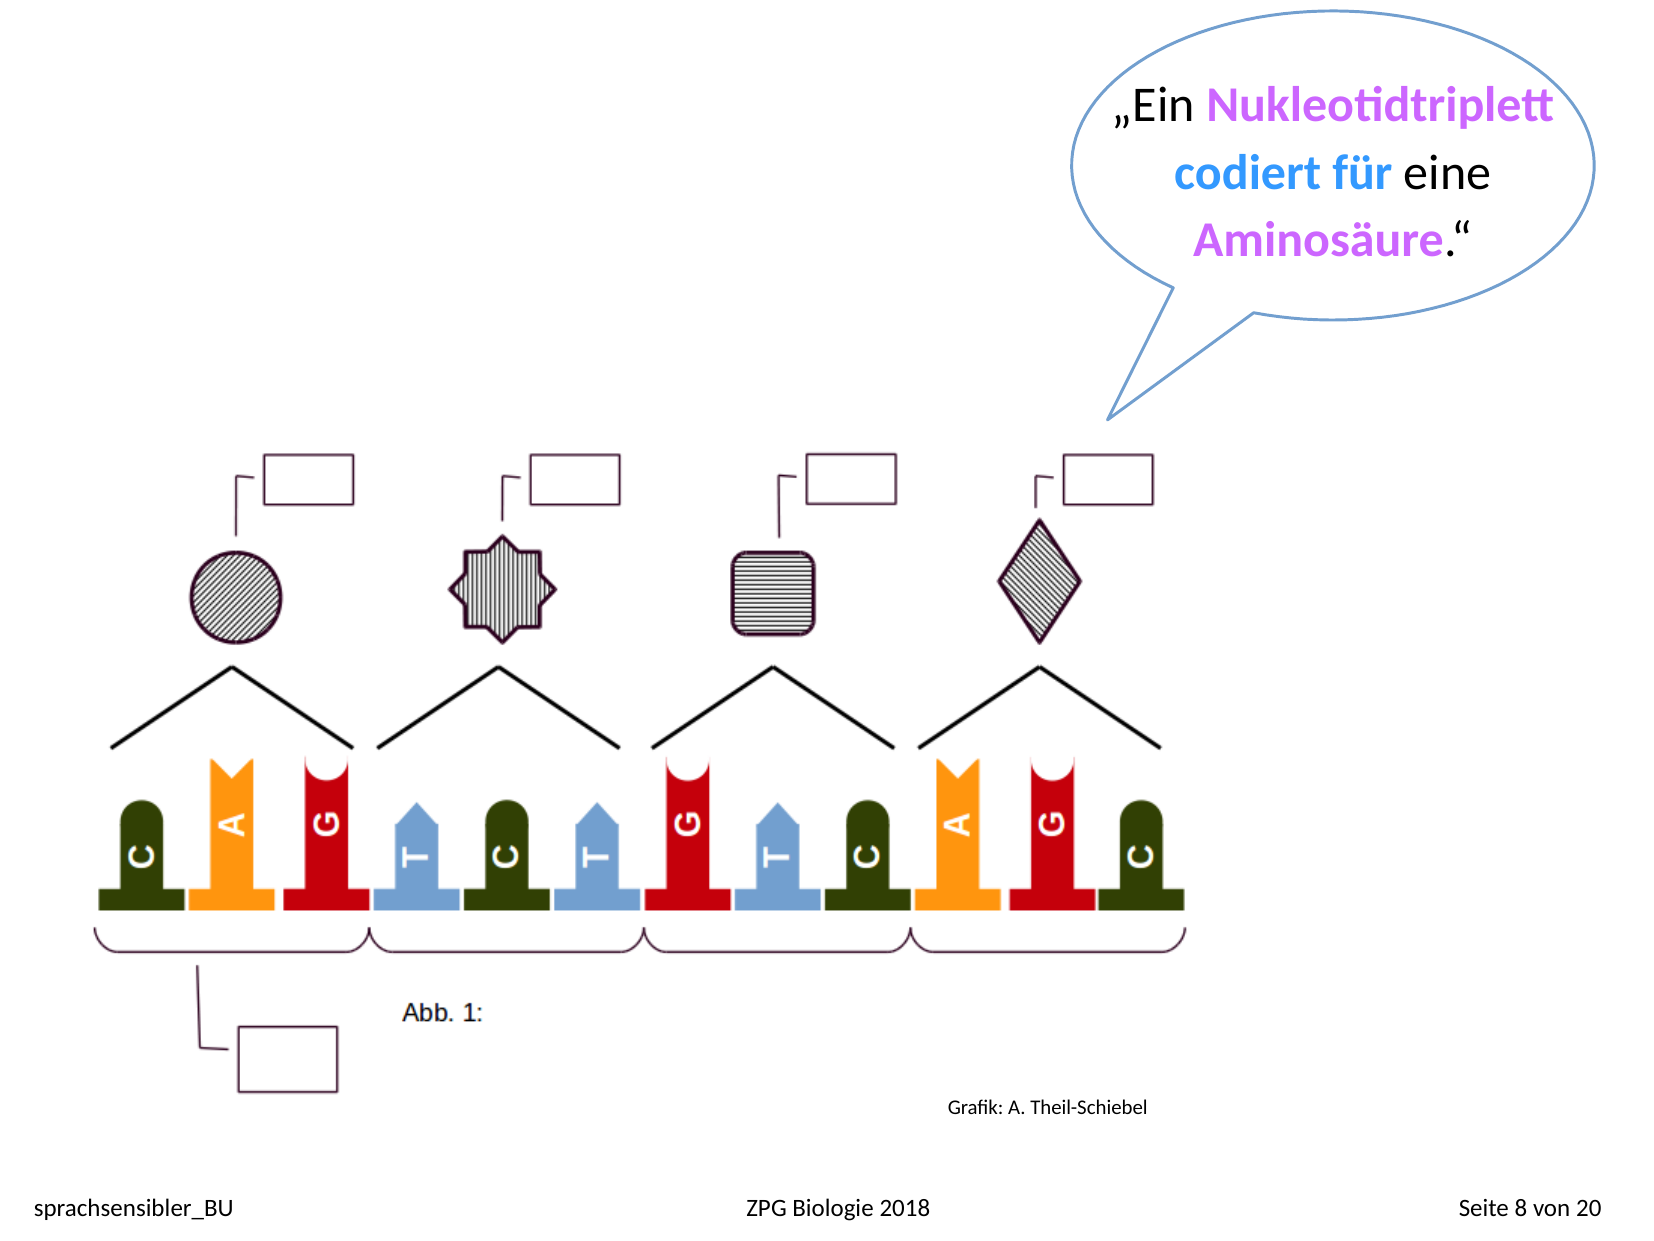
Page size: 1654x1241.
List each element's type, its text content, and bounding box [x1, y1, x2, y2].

picture [82, 434, 1194, 1102]
text_box „Ein Nukleotidtriplett codiert für eine Aminosäure.“ [1071, 10, 1595, 420]
text_box Grafik: A. Theil-Schiebel [933, 1086, 1240, 1148]
text_box sprachsensibler_BU ZPG Biologie 2018 Seite 8 von 20 [19, 1185, 1638, 1229]
